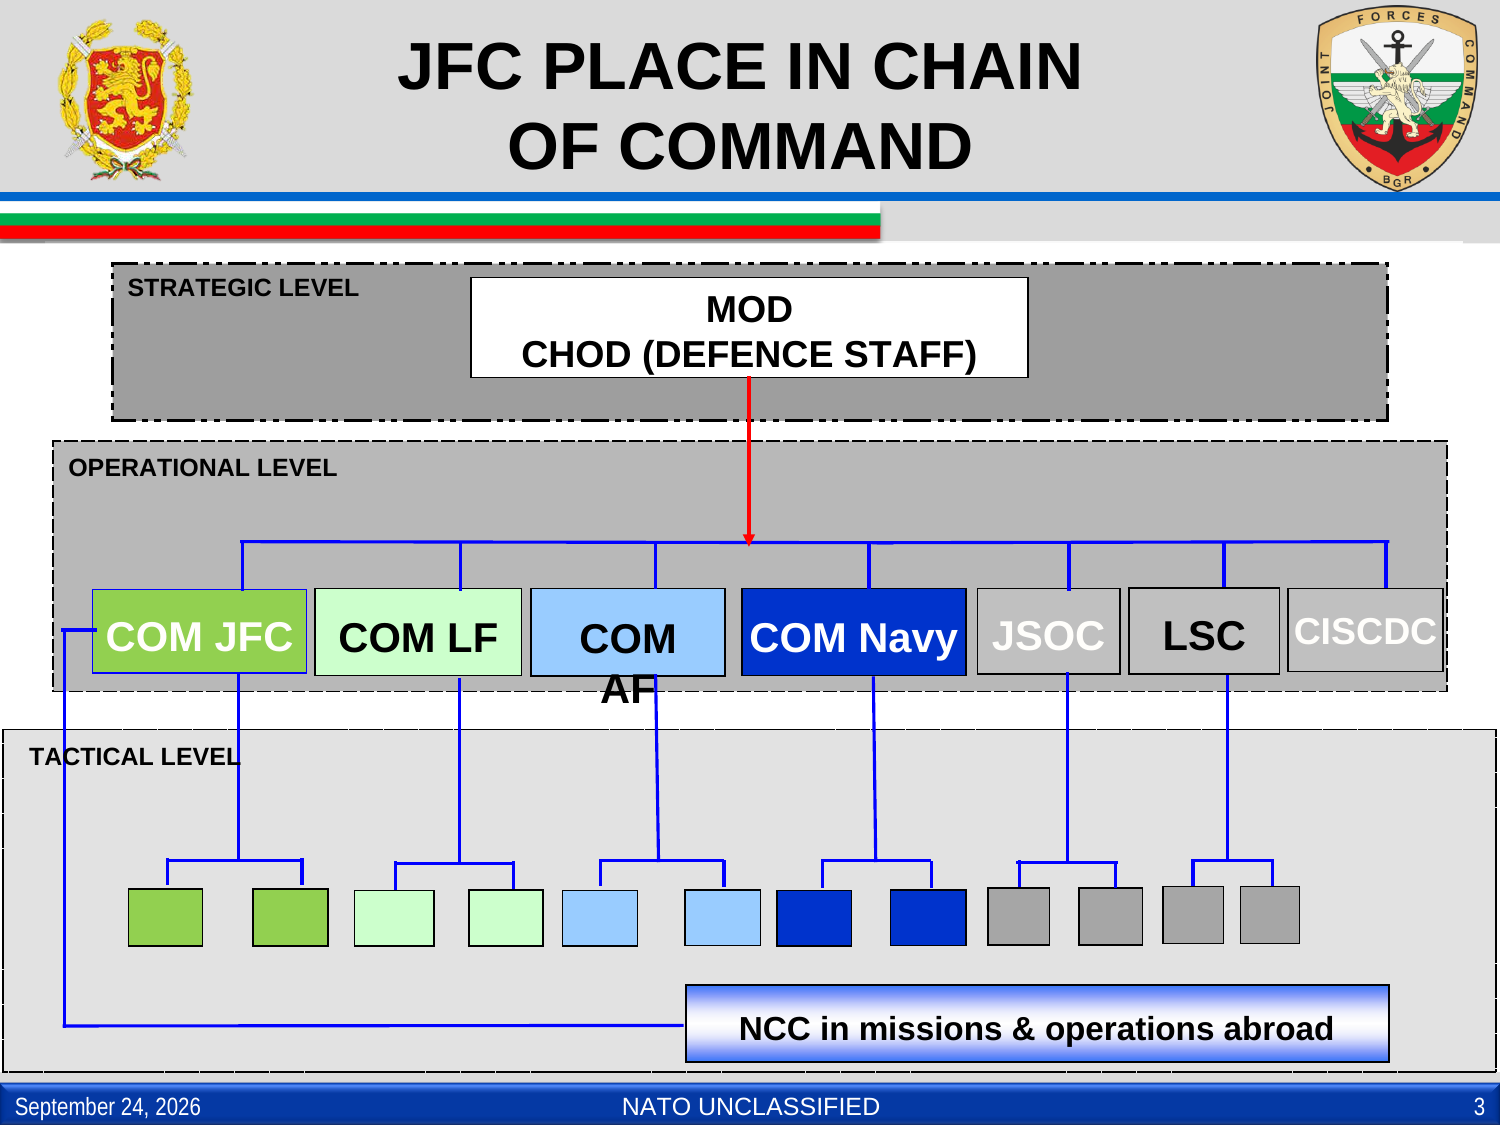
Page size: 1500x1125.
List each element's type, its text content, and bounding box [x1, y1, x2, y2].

text_box May 6, 2023 [0, 1082, 313, 1125]
text_box [53, 440, 747, 692]
text_box STRATEGIC LEVEL [112, 263, 375, 309]
text_box OPERATIONAL LEVEL [53, 443, 354, 489]
list [461, 692, 654, 729]
text_box LSC [1129, 588, 1280, 675]
picture [0, 198, 889, 243]
text_box [112, 263, 1388, 421]
text_box [871, 544, 1067, 692]
text_box [66, 544, 654, 692]
text_box COM JFC [92, 589, 307, 673]
text_box [657, 544, 871, 692]
text_box COM LF [314, 588, 522, 676]
list [0, 243, 1500, 1073]
list [658, 692, 872, 729]
list [240, 692, 458, 729]
picture [0, 5, 253, 194]
text_box [611, 680, 619, 691]
picture [0, 1077, 1500, 1125]
text_box JSOC [977, 588, 1121, 675]
text_box NATO UNCLASSIFIED [513, 1082, 989, 1125]
text_box [2, 729, 1496, 1073]
text_box COM Navy [741, 588, 967, 676]
list [876, 692, 1066, 729]
text_box <number> [1187, 1082, 1500, 1125]
text_box [639, 679, 654, 692]
list [1069, 692, 1226, 729]
text_box TACTICAL LEVEL [14, 732, 257, 778]
text_box NCC in missions & operations abroad [686, 984, 1388, 1063]
title JFC PLACE IN CHAIN OF COMMAND [183, 26, 1317, 180]
picture [1316, 5, 1478, 192]
text_box CISCDC [1287, 588, 1444, 672]
text_box [751, 440, 1447, 692]
text_box [1069, 544, 1226, 692]
text_box [619, 676, 633, 692]
text_box COM AF [530, 588, 726, 676]
text_box MOD CHOD (DEFENCE STAFF) [471, 277, 1029, 378]
list [66, 692, 237, 729]
